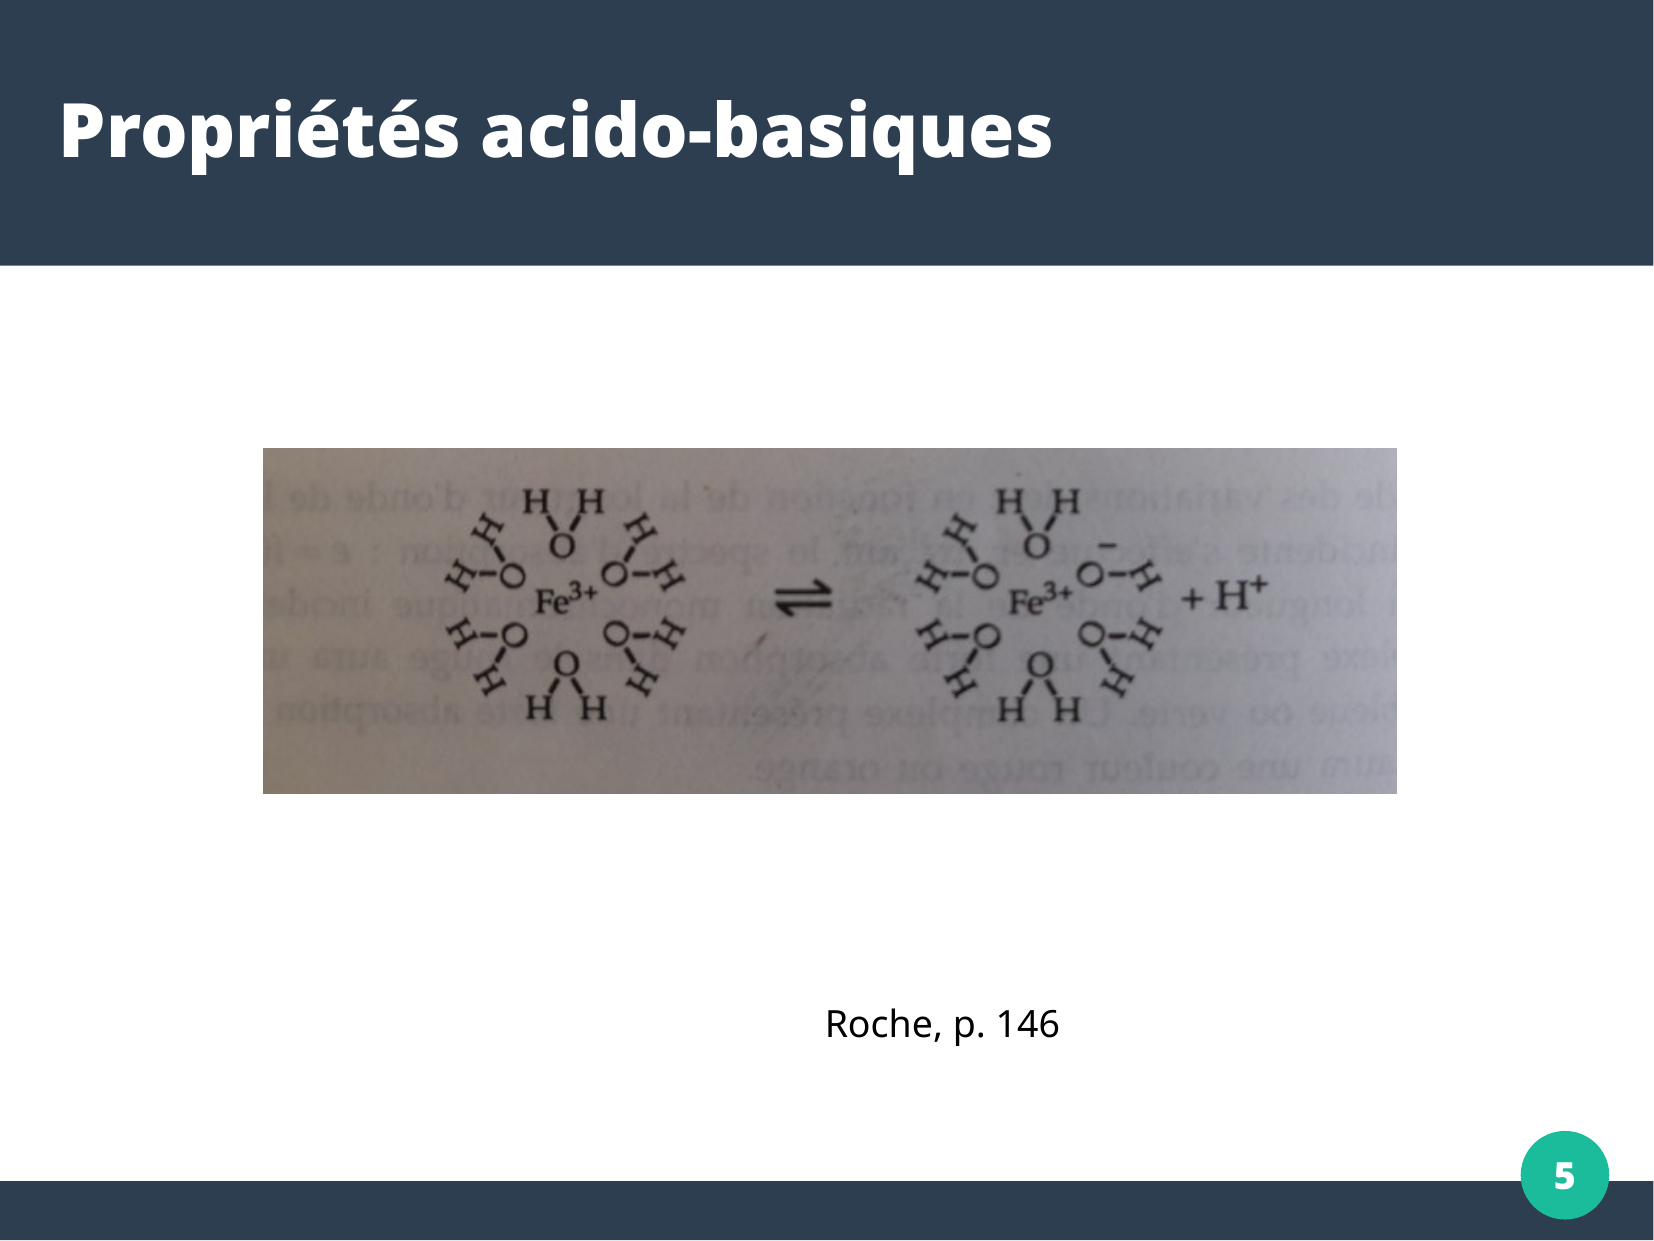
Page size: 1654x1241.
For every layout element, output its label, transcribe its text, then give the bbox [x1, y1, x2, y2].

picture [263, 448, 1397, 794]
text_box Roche, p. 146 [810, 990, 1321, 1049]
title Propriétés acido-basiques [59, 49, 1595, 207]
